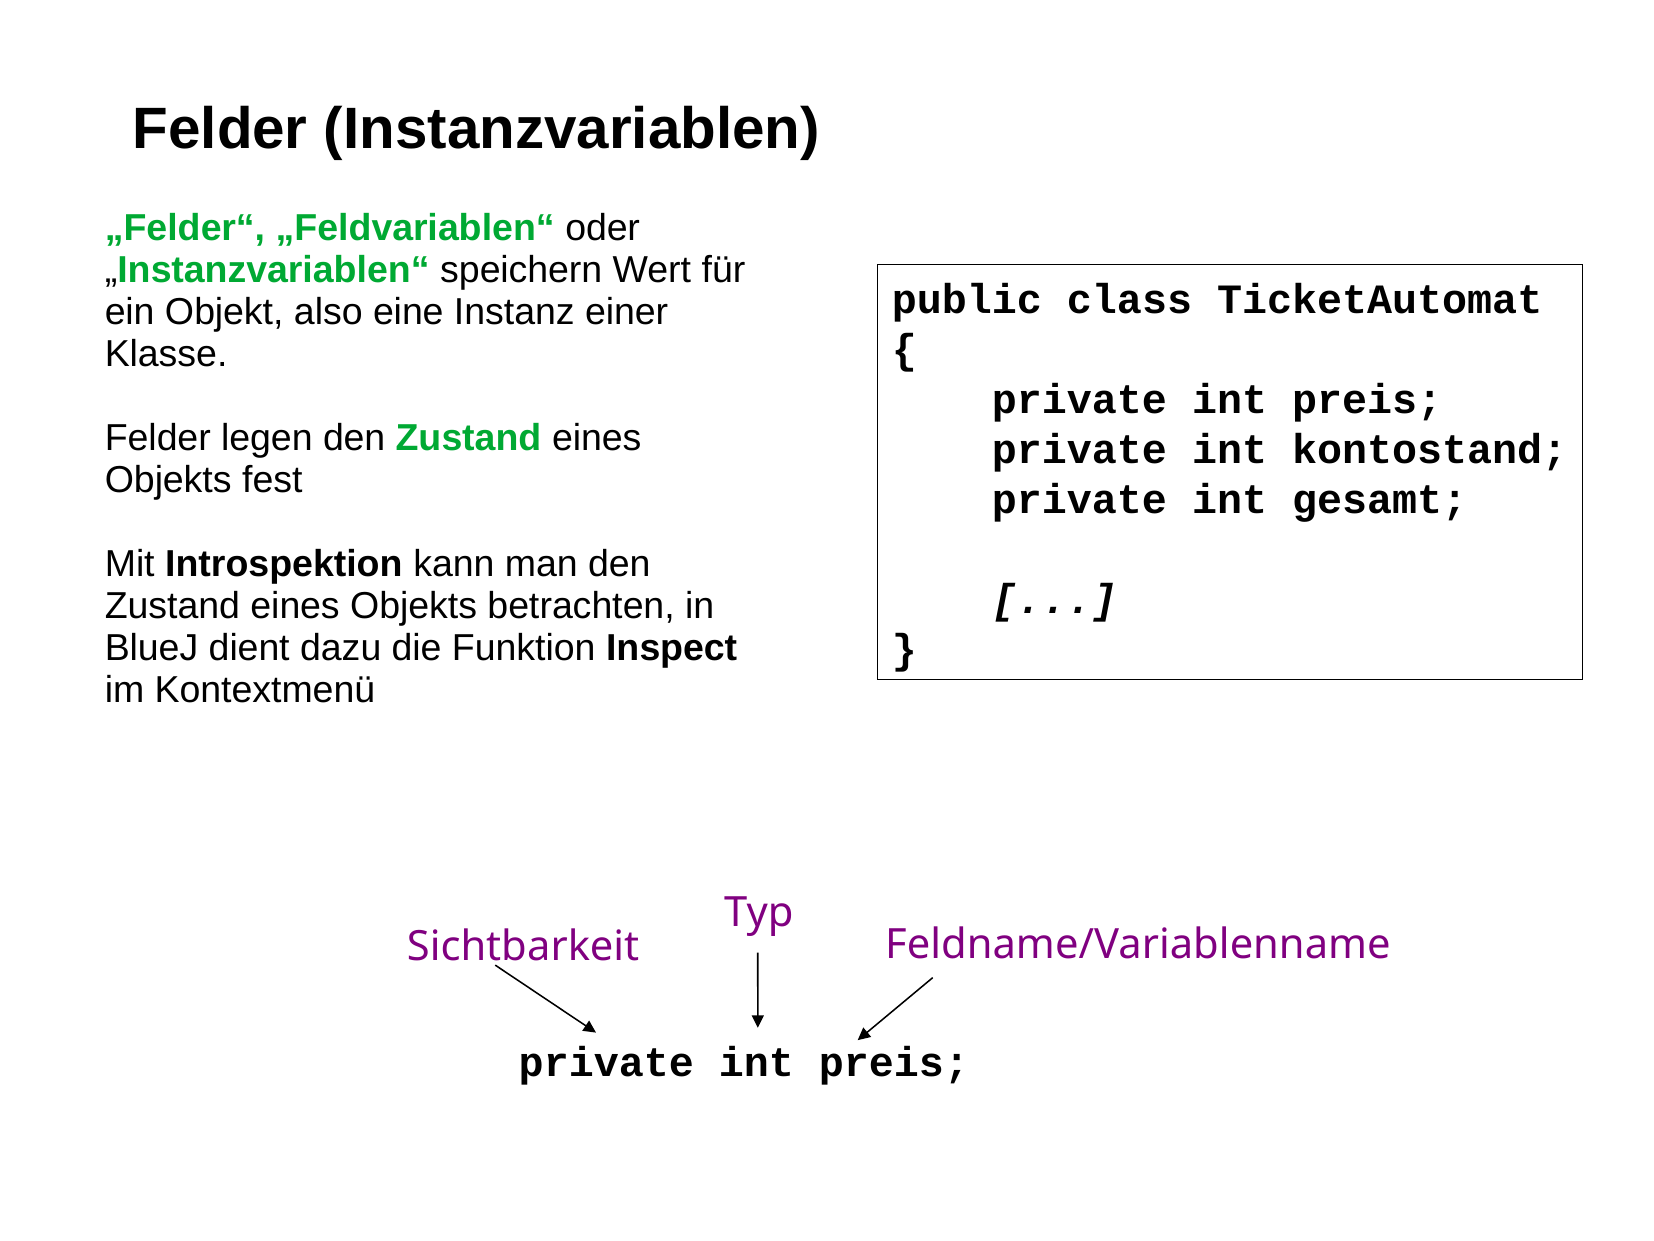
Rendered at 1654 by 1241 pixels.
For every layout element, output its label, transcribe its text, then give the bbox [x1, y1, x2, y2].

text_box Felder (Instanzvariablen) [118, 88, 1536, 290]
text_box Sichtbarkeit [392, 910, 655, 976]
text_box private int preis; [503, 1027, 984, 1093]
text_box „Felder“, „Feldvariablen“ oder „Instanzvariablen“ speichern Wert für ein Objekt, also eine Instanz einer Klasse. Felder legen den Zustand eines Objekts fest Mit Introspektion kann man den Zustand eines Objekts betrachten, in BlueJ dient dazu die Funktion Inspect im Kontextmenü [89, 199, 768, 886]
text_box public class TicketAutomat { private int preis; private int kontostand; private int gesamt; [...] } [877, 264, 1582, 680]
text_box Typ [709, 877, 809, 943]
text_box Feldname/Variablenname [870, 909, 1406, 975]
